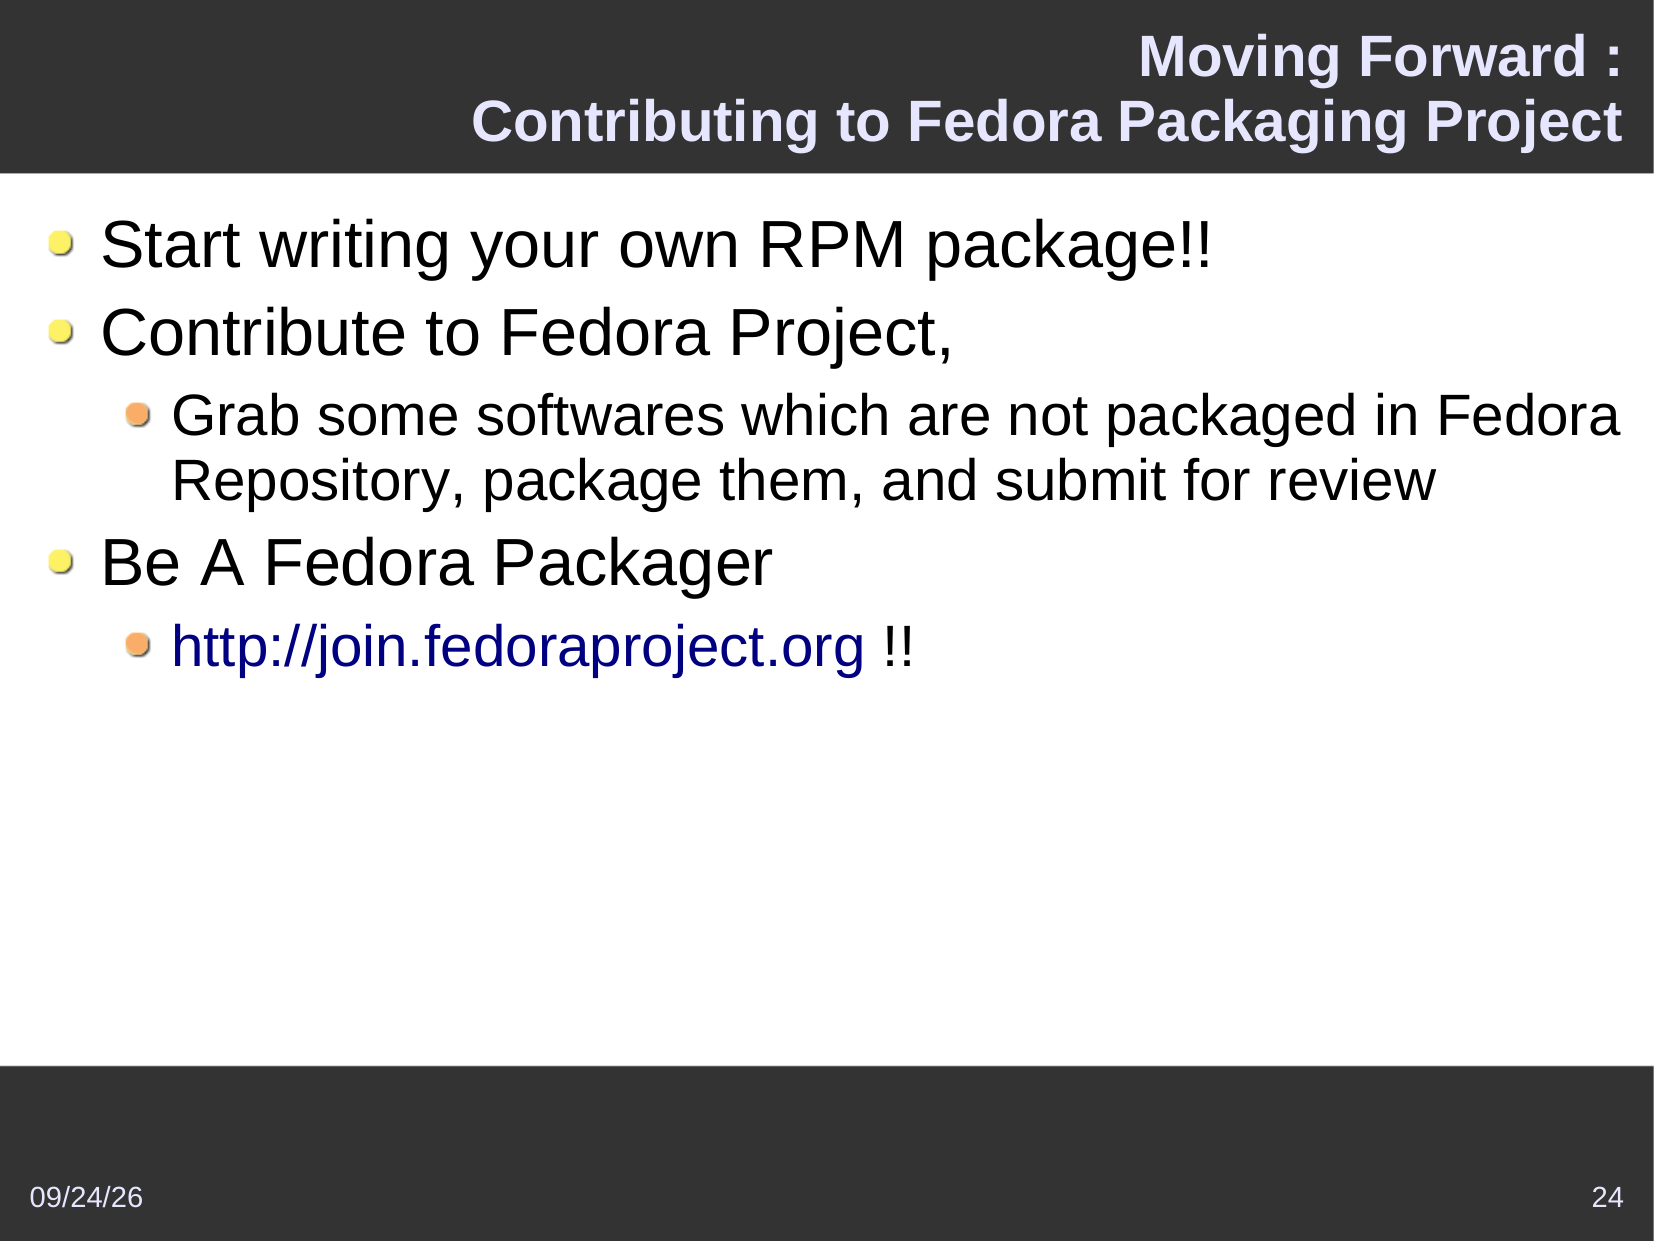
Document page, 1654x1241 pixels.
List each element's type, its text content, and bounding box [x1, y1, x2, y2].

list Start writing your own RPM package!! Contribute to Fedora Project, Grab some softwares which are not packaged in Fedora Repository, package them, and submit for review Be A Fedora Packager http://join.fedoraproject.org !! [29, 206, 1625, 1019]
title Moving Forward : Contributing to Fedora Packaging Project [29, 23, 1625, 154]
picture [0, 0, 1654, 1241]
